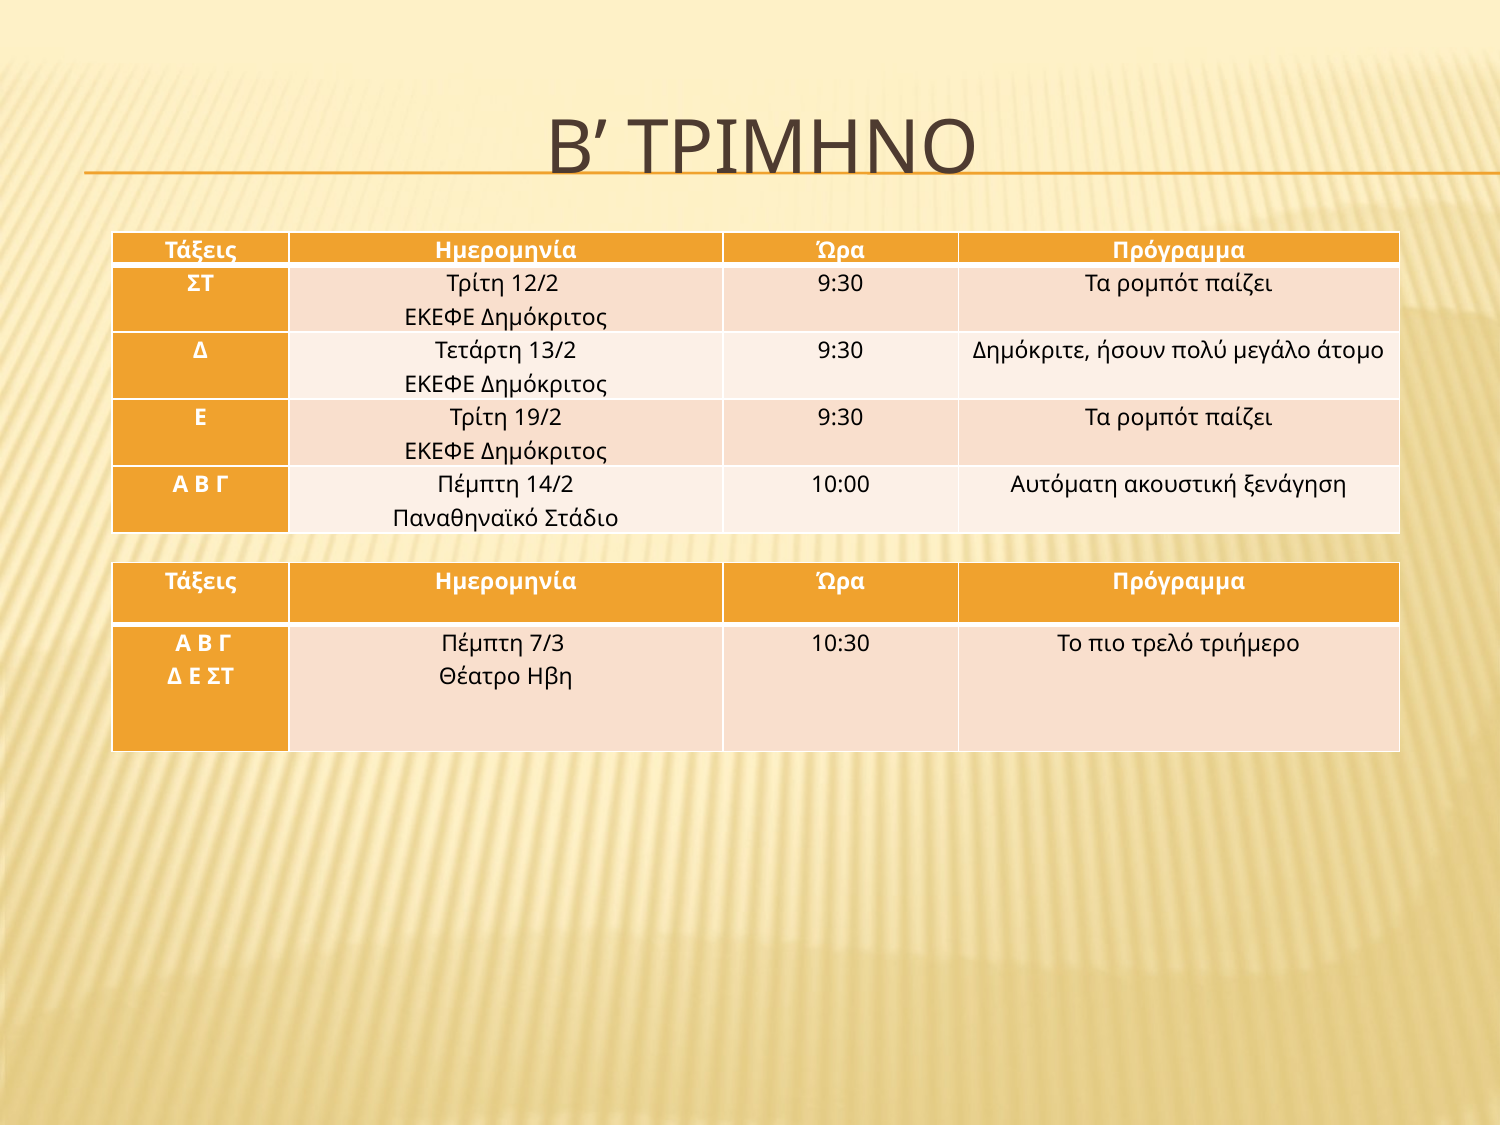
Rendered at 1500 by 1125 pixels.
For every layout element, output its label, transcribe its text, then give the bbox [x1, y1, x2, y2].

title Β’ τριμηνο [50, 75, 1475, 213]
table_cell Πέμπτη 7/3 Θέατρο Ηβη [290, 627, 722, 751]
table_cell Αυτόματη ακουστική ξενάγηση [959, 467, 1399, 532]
table_header Πρόγραμμα [959, 563, 1399, 622]
table_cell 9:30 [724, 268, 958, 331]
table_header Ημερομηνία [290, 563, 722, 622]
table_cell Τα ρομπότ παίζει [959, 268, 1399, 331]
table_cell 9:30 [724, 400, 958, 465]
table_cell Τετάρτη 13/2 ΕΚΕΦΕ Δημόκριτος [290, 333, 722, 398]
table_header Ώρα [724, 233, 958, 262]
table_cell Δημόκριτε, ήσουν πολύ μεγάλο άτομο [959, 333, 1399, 398]
table_cell Ε [113, 400, 288, 465]
table_header Πρόγραμμα [959, 233, 1399, 262]
table_cell Τα ρομπότ παίζει [959, 400, 1399, 465]
table_cell Δ [113, 333, 288, 398]
picture [0, 0, 1500, 1125]
table_cell ΣΤ [113, 268, 288, 331]
table_header Τάξεις [113, 233, 288, 262]
table_cell Το πιο τρελό τριήμερο [959, 627, 1399, 751]
table_cell 10:30 [724, 627, 958, 751]
table_header Τάξεις [113, 563, 288, 622]
table_cell Πέμπτη 14/2 Παναθηναϊκό Στάδιο [290, 467, 722, 532]
table_cell 10:00 [724, 467, 958, 532]
table_cell Τρίτη 19/2 ΕΚΕΦΕ Δημόκριτος [290, 400, 722, 465]
table_cell 9:30 [724, 333, 958, 398]
table_cell Α Β Γ [113, 467, 288, 532]
table_header Ώρα [724, 563, 958, 622]
table_cell Τρίτη 12/2 ΕΚΕΦΕ Δημόκριτος [290, 268, 722, 331]
table_cell Α Β Γ Δ Ε ΣΤ [113, 627, 288, 751]
table_header Ημερομηνία [290, 233, 722, 262]
